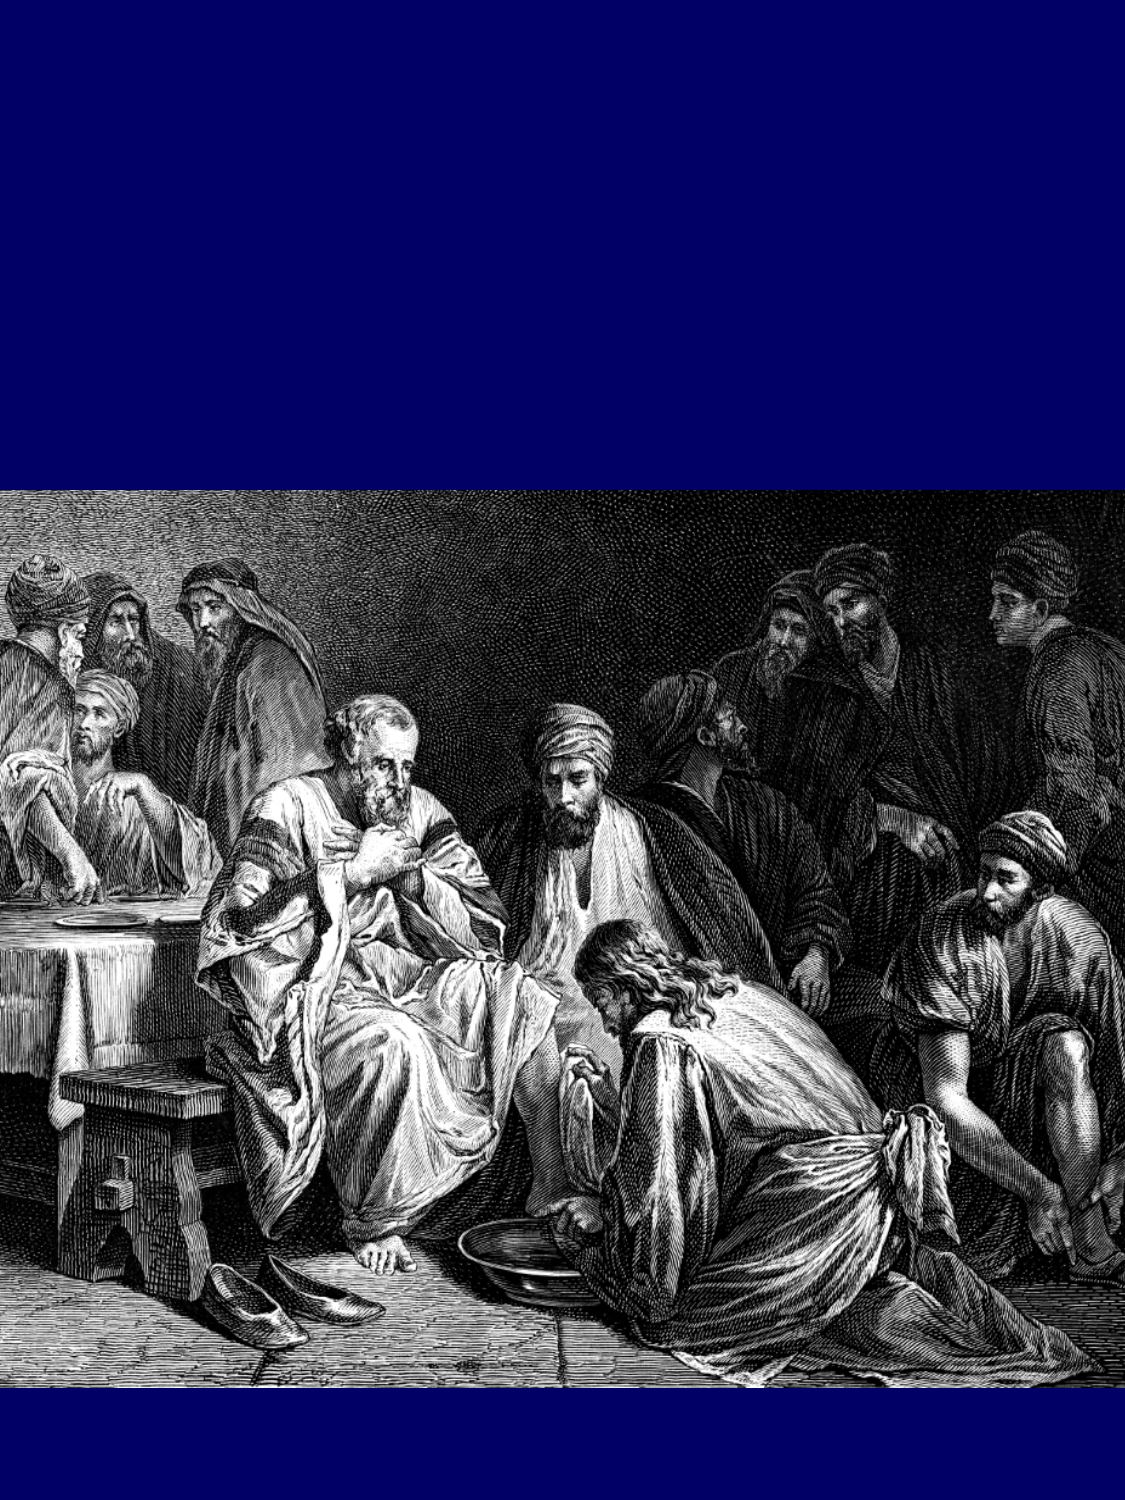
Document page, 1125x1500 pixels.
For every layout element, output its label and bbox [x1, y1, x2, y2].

picture [0, 490, 1125, 1388]
